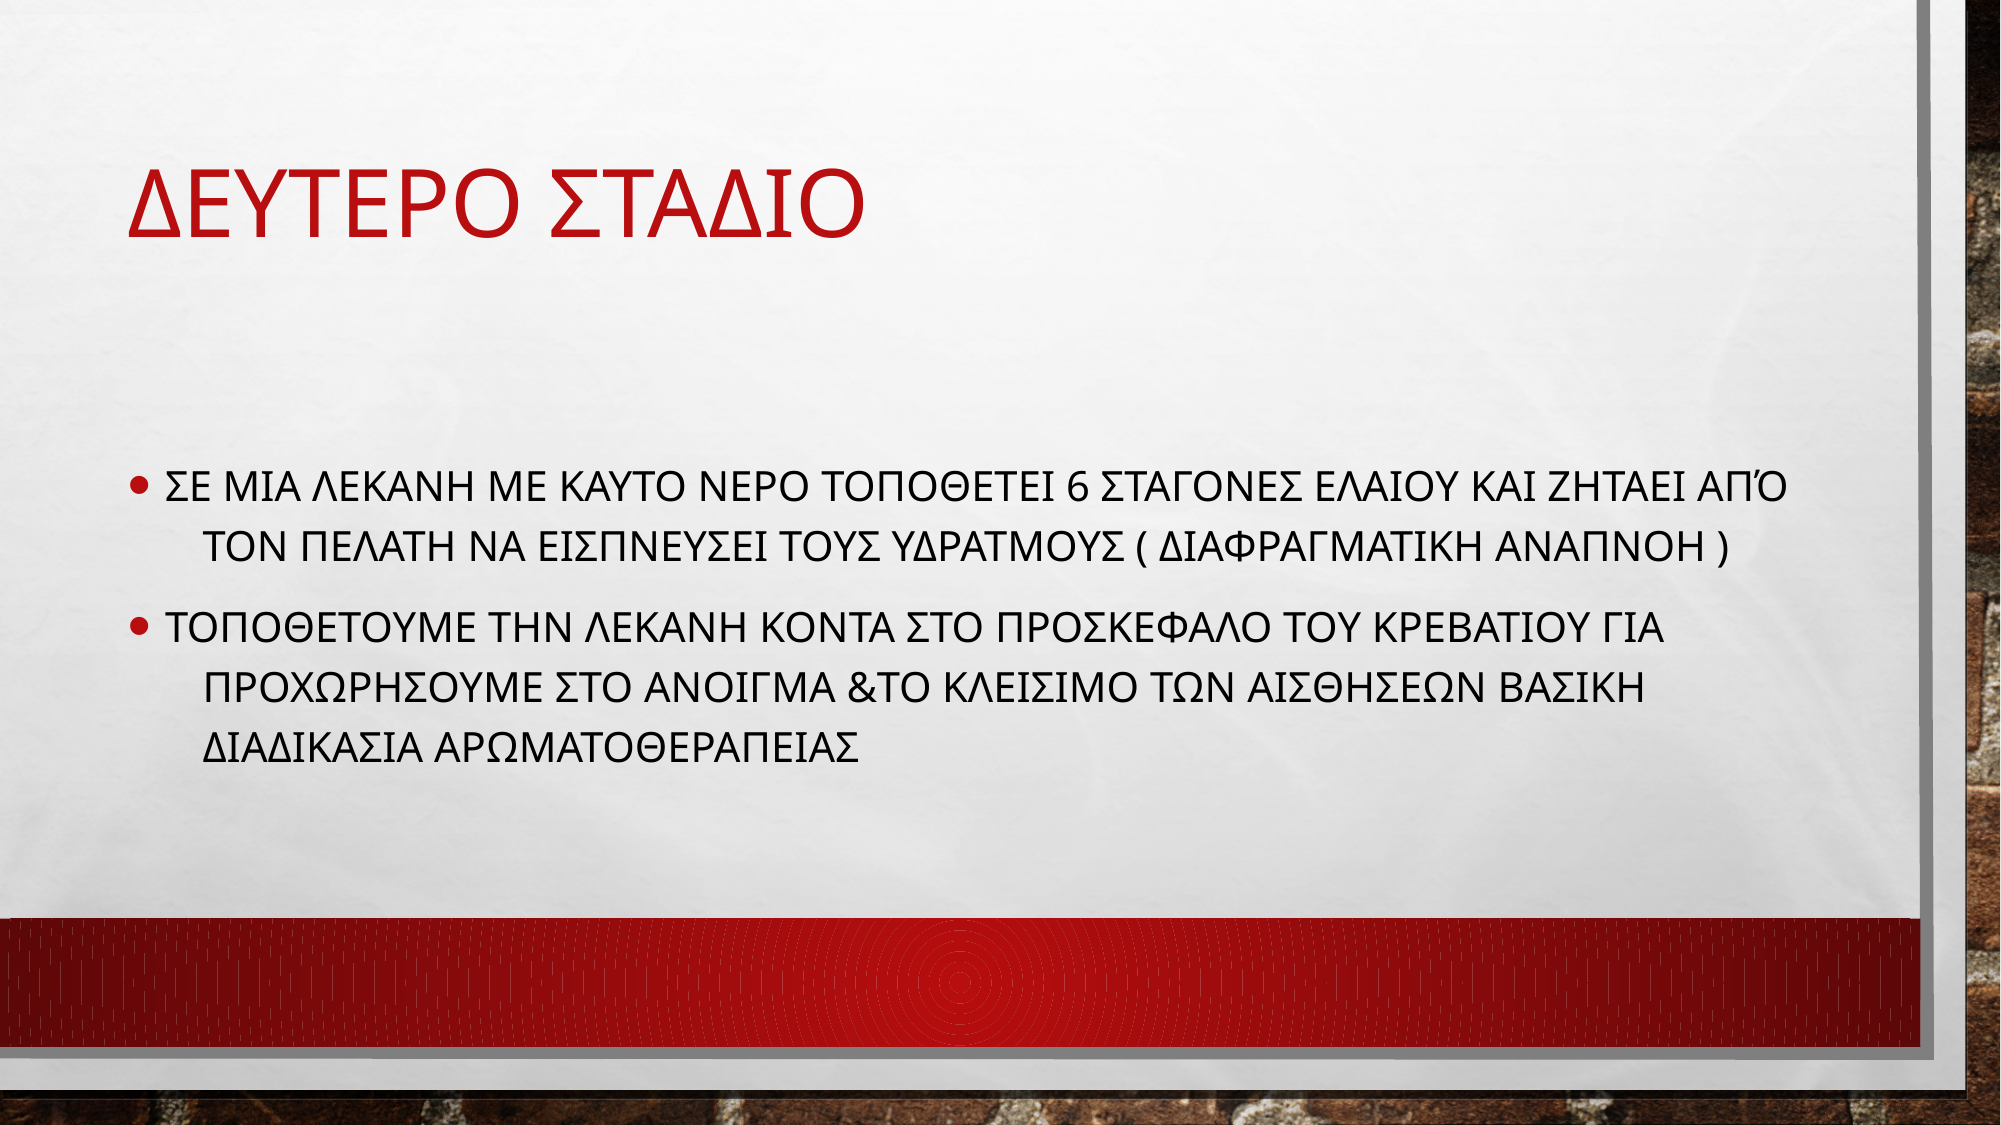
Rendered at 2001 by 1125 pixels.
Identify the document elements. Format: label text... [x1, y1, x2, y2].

title Δευτερο σταδιο [112, 112, 922, 302]
list Σε μια λεκανη με καυτο νερο τοποθετει 6 σταγονεσ ελαιου και ζηταει από τον πελατη να εισπνευσει τους υδρατμουσ ( διαφραγματικη αναπνοη ) Τοποθετουμε την λεκανη κοντα στο προσκεφαλο του κρεβατιου για προχωρησουμε στο ανοιγμα &το κλεισιμο των αισθησεων βασικη διαδικασια αρωματοθεραπειασ [112, 338, 1818, 882]
